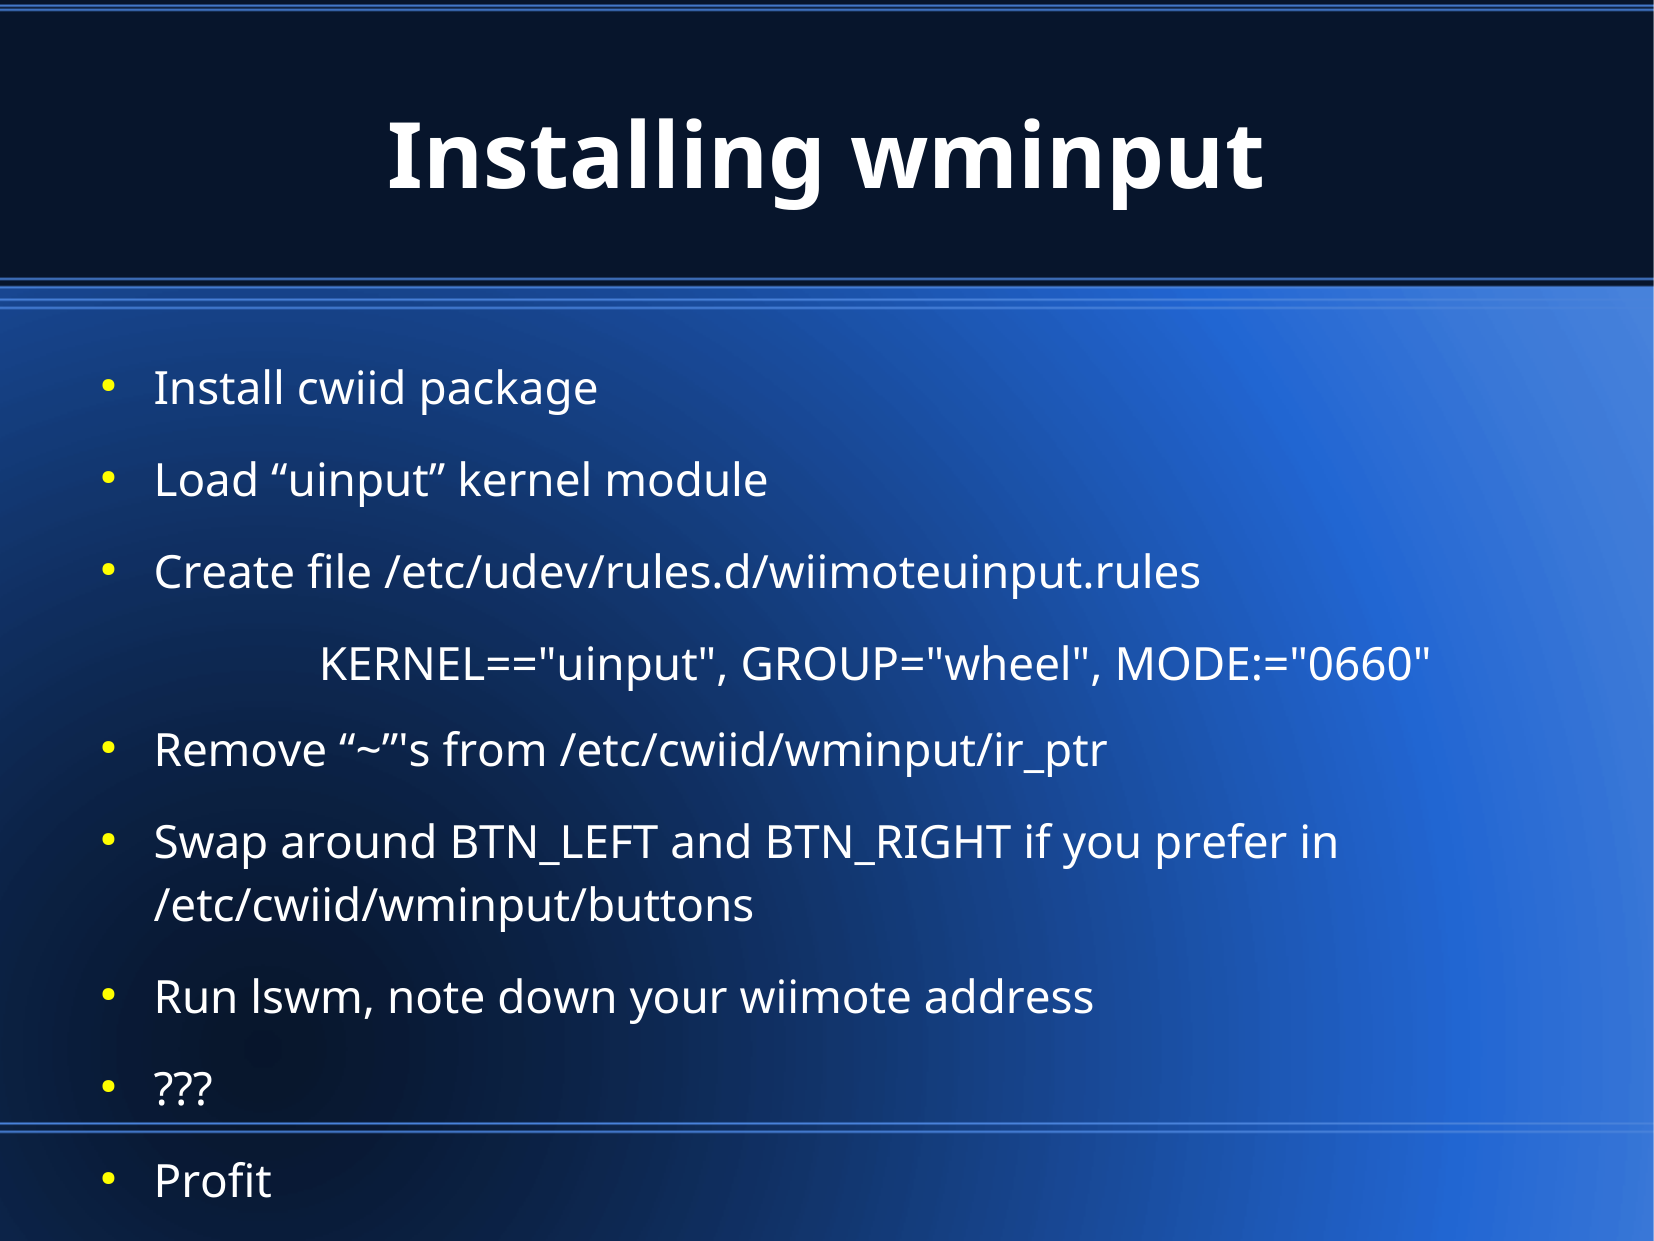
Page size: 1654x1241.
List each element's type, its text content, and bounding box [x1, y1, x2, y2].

picture [0, 0, 1654, 1241]
list Install cwiid package Load “uinput” kernel module Create file /etc/udev/rules.d/wiimoteuinput.rules KERNEL=="uinput", GROUP="wheel", MODE:="0660" Remove “~”'s from /etc/cwiid/wminput/ir_ptr Swap around BTN_LEFT and BTN_RIGHT if you prefer in /etc/cwiid/wminput/buttons Run lswm, note down your wiimote address ??? Profit [82, 355, 1571, 1174]
title Installing wminput [82, 49, 1571, 257]
